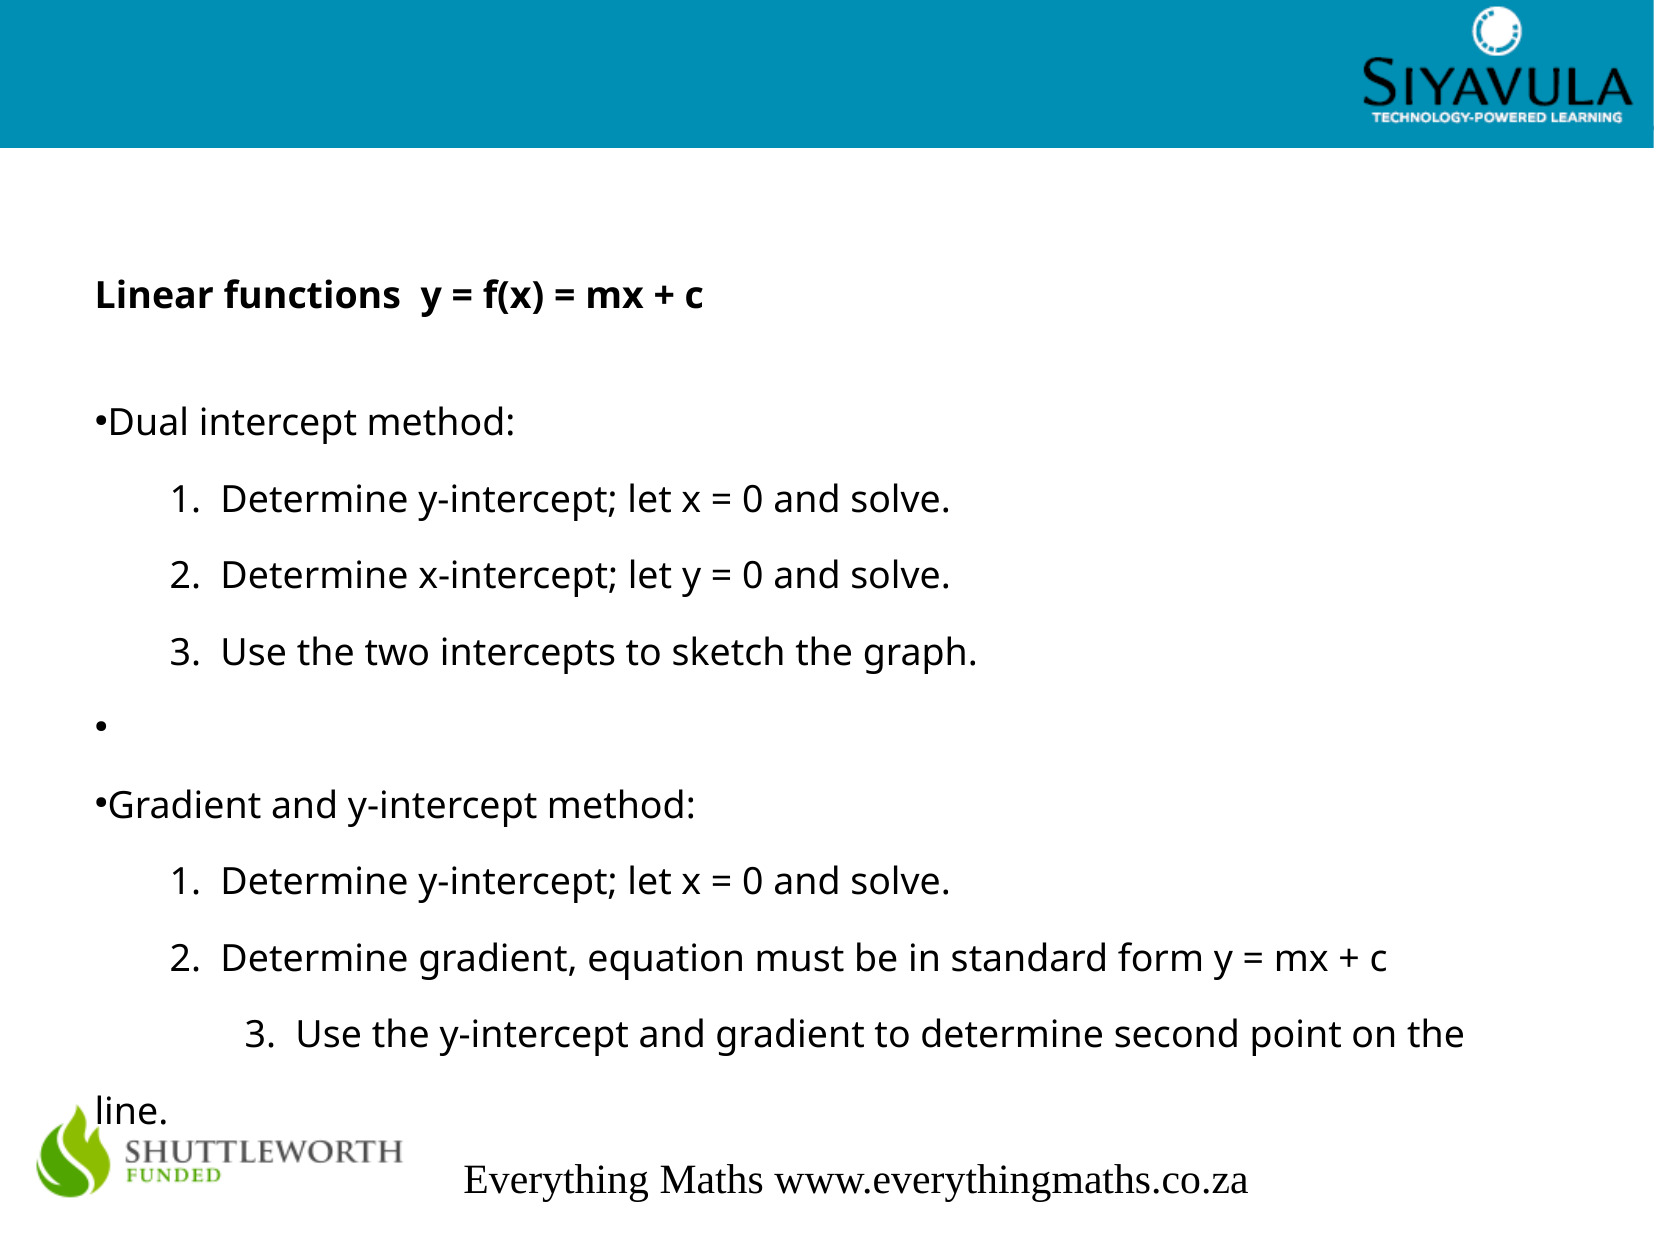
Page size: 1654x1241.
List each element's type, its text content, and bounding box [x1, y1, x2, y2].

text_box Everything Maths www.everythingmaths.co.za [354, 1151, 1359, 1211]
text_box Linear functions y = f(x) = mx + c Dual intercept method: 1. Determine y-intercept; let x = 0 and solve. 2. Determine x-intercept; let y = 0 and solve. 3. Use the two intercepts to sketch the graph. Gradient and y-intercept method: 1. Determine y-intercept; let x = 0 and solve. 2. Determine gradient, equation must be in standard form y = mx + c 3. Use the y-intercept and gradient to determine second point on the line. [79, 260, 1557, 1032]
